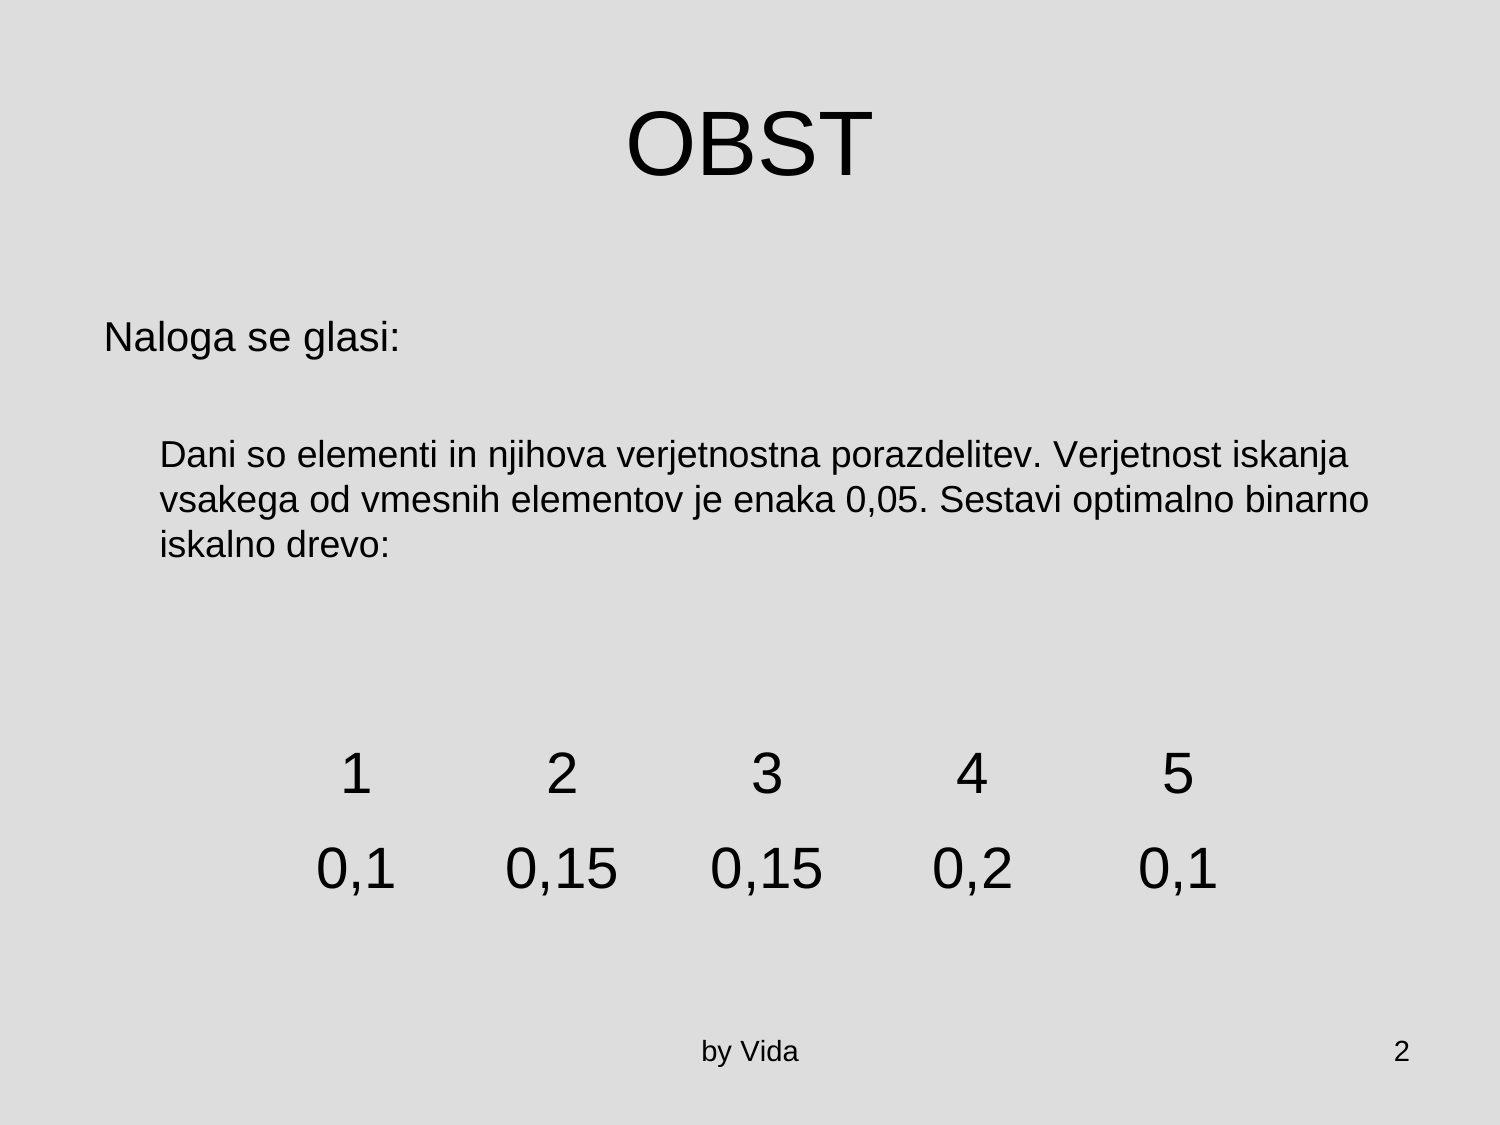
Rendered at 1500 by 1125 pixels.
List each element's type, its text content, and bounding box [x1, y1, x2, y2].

title OBST [75, 45, 1426, 233]
table_header 3 [665, 728, 870, 822]
table_cell 0,2 [870, 822, 1076, 917]
list Naloga se glasi: Dani so elementi in njihova verjetnostna porazdelitev. Verjetnost iskanja vsakega od vmesnih elementov je enaka 0,05. Sestavi optimalno binarno iskalno drevo: [88, 302, 1390, 742]
table_cell 0,1 [254, 822, 459, 917]
text_box <number> [1074, 1024, 1426, 1103]
table_cell 0,15 [665, 822, 870, 917]
table_cell 0,1 [1076, 822, 1281, 917]
table_header 1 [254, 728, 459, 822]
table_header 2 [459, 728, 665, 822]
text_box by Vida [512, 1024, 988, 1103]
table_header 5 [1076, 728, 1281, 822]
table_cell 0,15 [459, 822, 665, 917]
table_header 4 [870, 728, 1076, 822]
